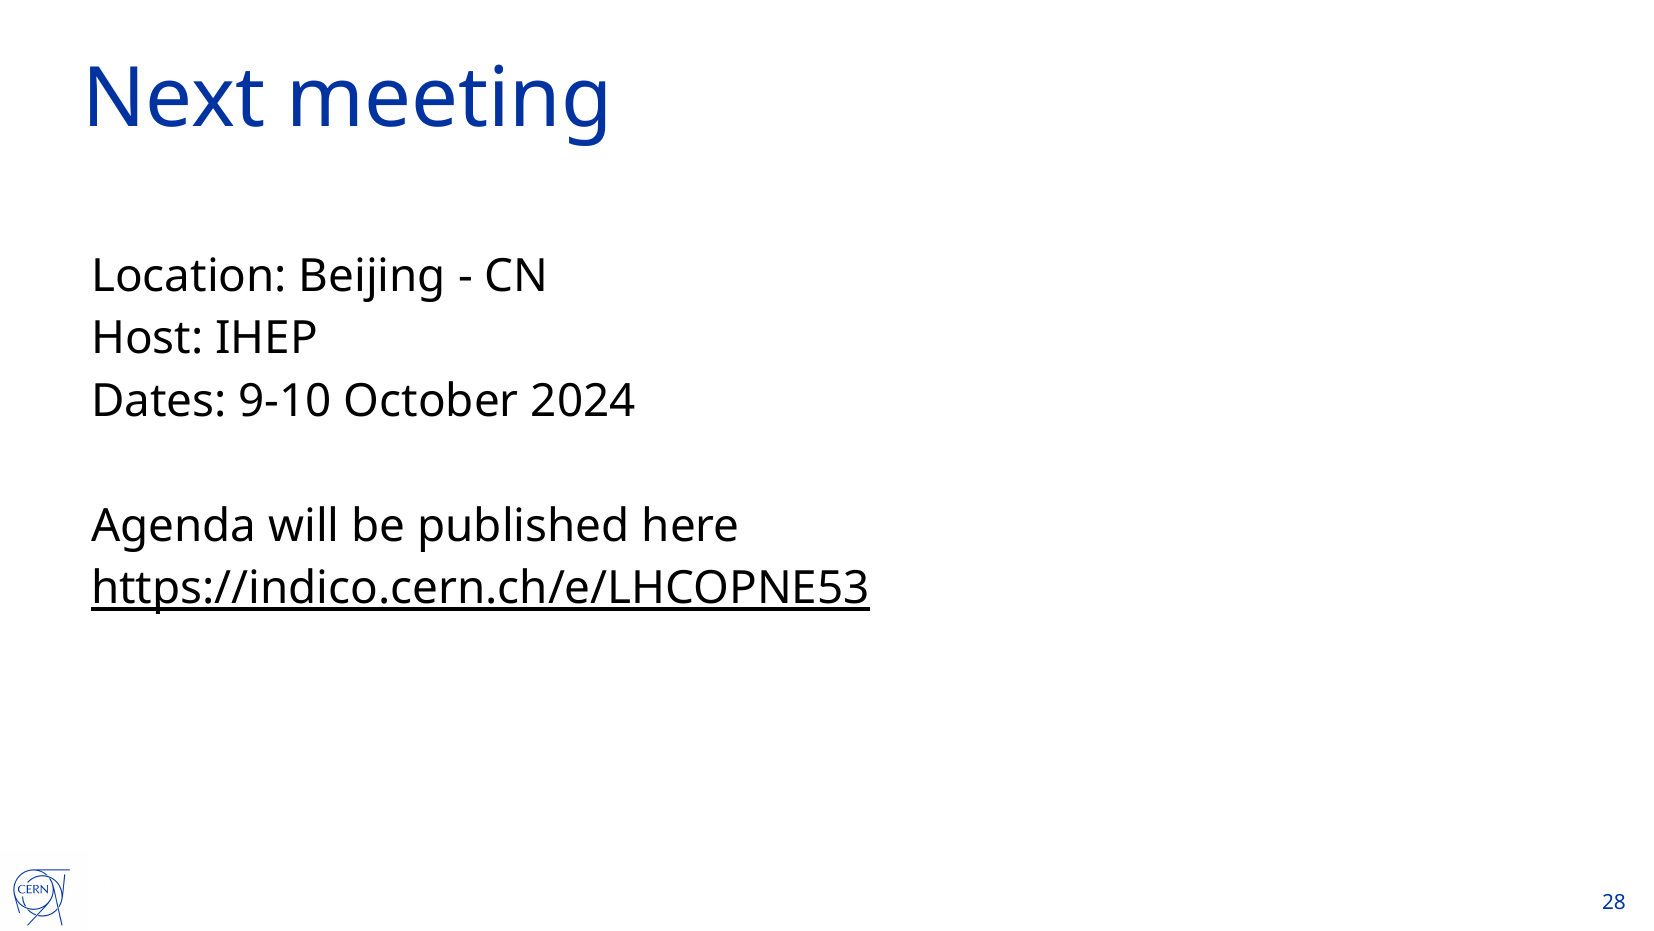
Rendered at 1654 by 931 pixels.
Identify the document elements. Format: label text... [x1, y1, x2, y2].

text_box Location: Beijing - CN Host: IHEP Dates: 9-10 October 2024 Agenda will be published here https://indico.cern.ch/e/LHCOPNE53 [76, 172, 1601, 820]
picture [0, 850, 127, 931]
title Next meeting [82, 37, 1571, 142]
